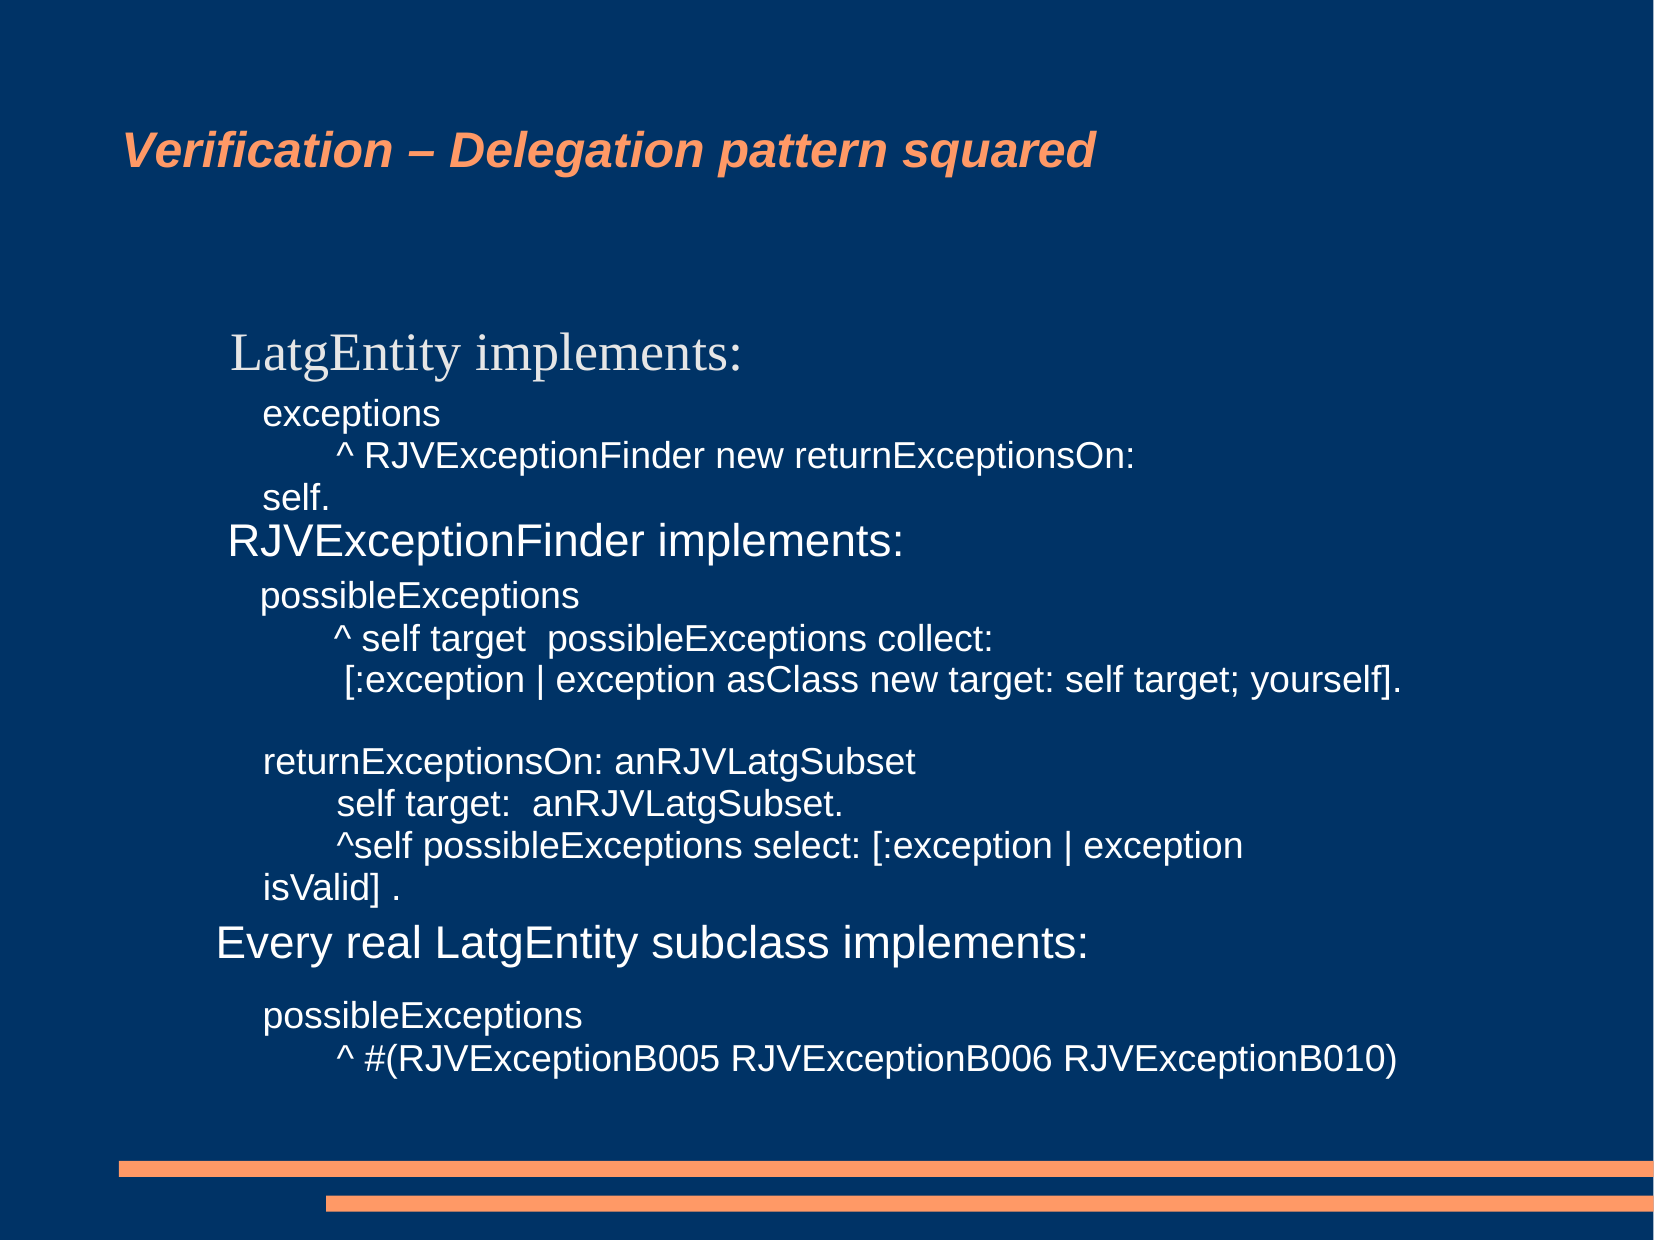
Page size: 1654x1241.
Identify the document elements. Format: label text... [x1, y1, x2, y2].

title Verification – Delegation pattern squared [121, 46, 1534, 254]
text_box possibleExceptions ^ self target possibleExceptions collect: [:exception | exception asClass new target: self target; yourself]. [23, 567, 1479, 709]
text_box RJVExceptionFinder implements: [212, 507, 920, 574]
text_box possibleExceptions ^ #(RJVExceptionB005 RJVExceptionB006 RJVExceptionB010) [248, 987, 1477, 1087]
text_box Every real LatgEntity subclass implements: [200, 909, 1212, 976]
text_box exceptions ^ RJVExceptionFinder new returnExceptionsOn: self. [247, 385, 1229, 485]
list LatgEntity implements: [121, 322, 1561, 1132]
text_box returnExceptionsOn: anRJVLatgSubset self target: anRJVLatgSubset. ^self possibleExceptions select: [:exception | exception isValid] . [248, 732, 1407, 875]
